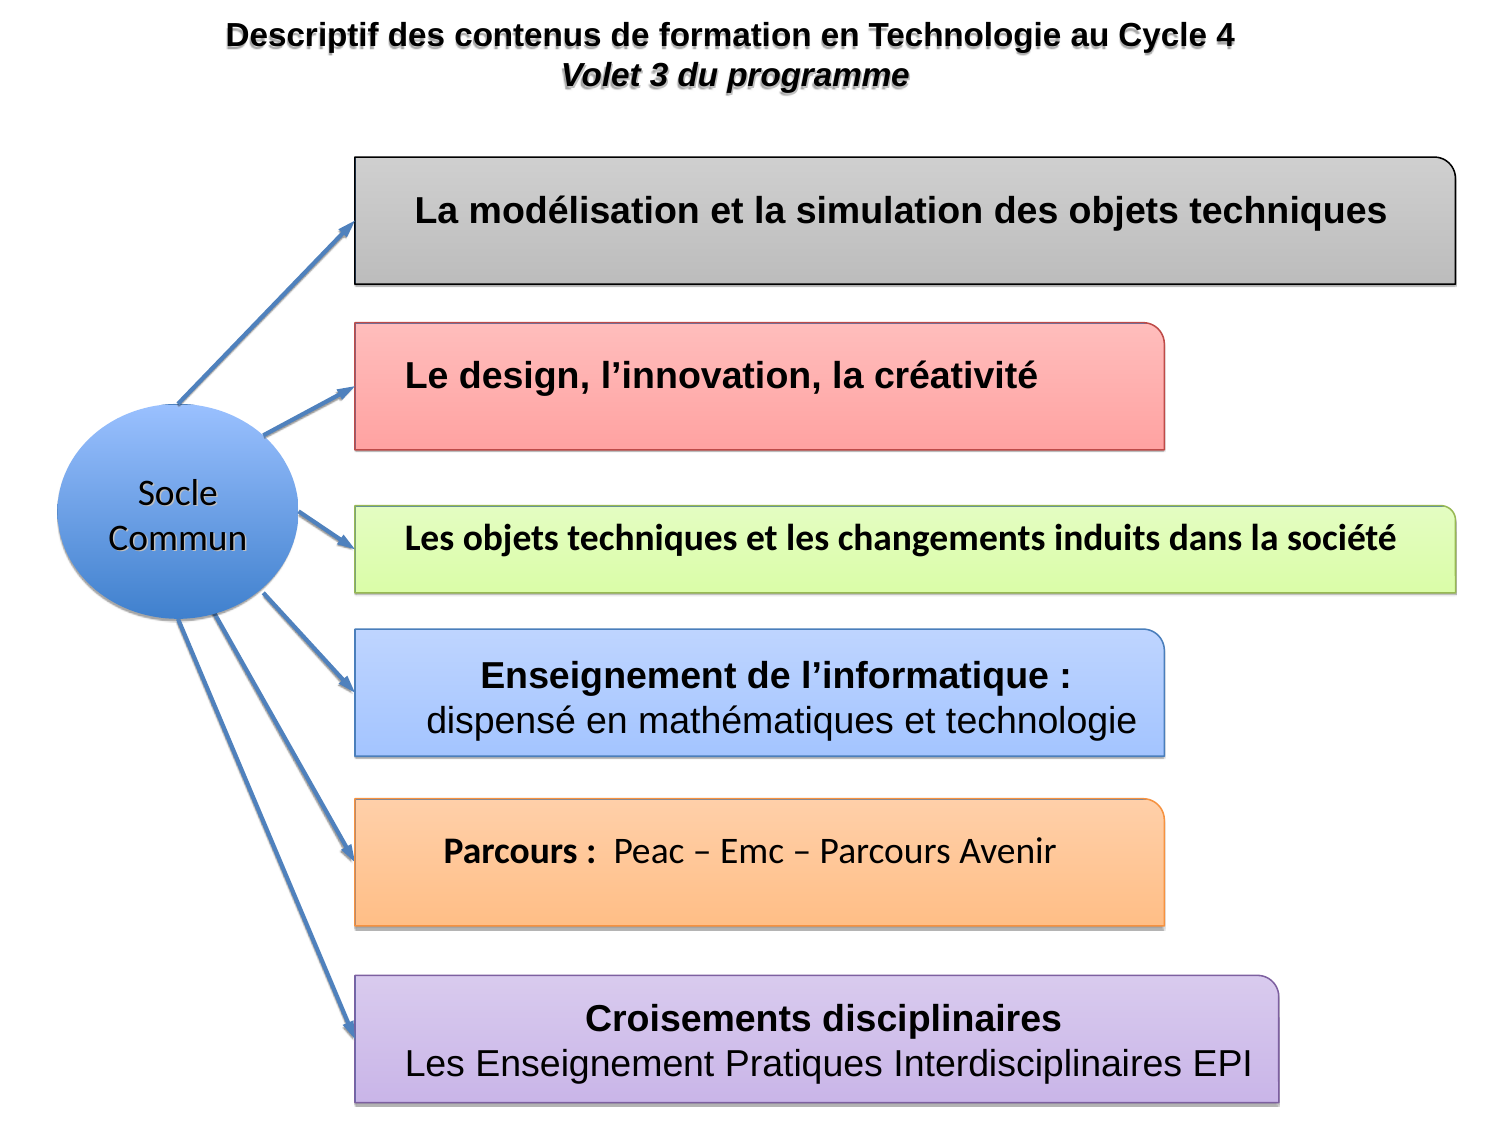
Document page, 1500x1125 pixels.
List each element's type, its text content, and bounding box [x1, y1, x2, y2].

text_box Enseignement de l’informatique : dispensé en mathématiques et technologie [354, 643, 1209, 750]
text_box [354, 157, 1456, 285]
text_box [354, 505, 1456, 593]
text_box [354, 798, 1165, 926]
text_box [57, 403, 299, 619]
text_box Parcours : Peac – Emc – Parcours Avenir [428, 818, 1085, 879]
text_box [354, 322, 1165, 450]
text_box [354, 975, 1279, 1103]
text_box [354, 629, 1163, 643]
text_box La modélisation et la simulation des objets techniques [399, 178, 1426, 239]
text_box Les objets techniques et les changements induits dans la société [389, 505, 1426, 567]
text_box Le design, l’innovation, la créativité [389, 343, 1172, 450]
text_box Croisements disciplinaires Les Enseignement Pratiques Interdisciplinaires EPI [389, 985, 1279, 1092]
text_box [354, 750, 1165, 757]
title Descriptif des contenus de formation en Technologie au Cycle 4 Volet 3 du programme [106, 1, 1365, 106]
text_box Socle Commun [76, 460, 280, 567]
